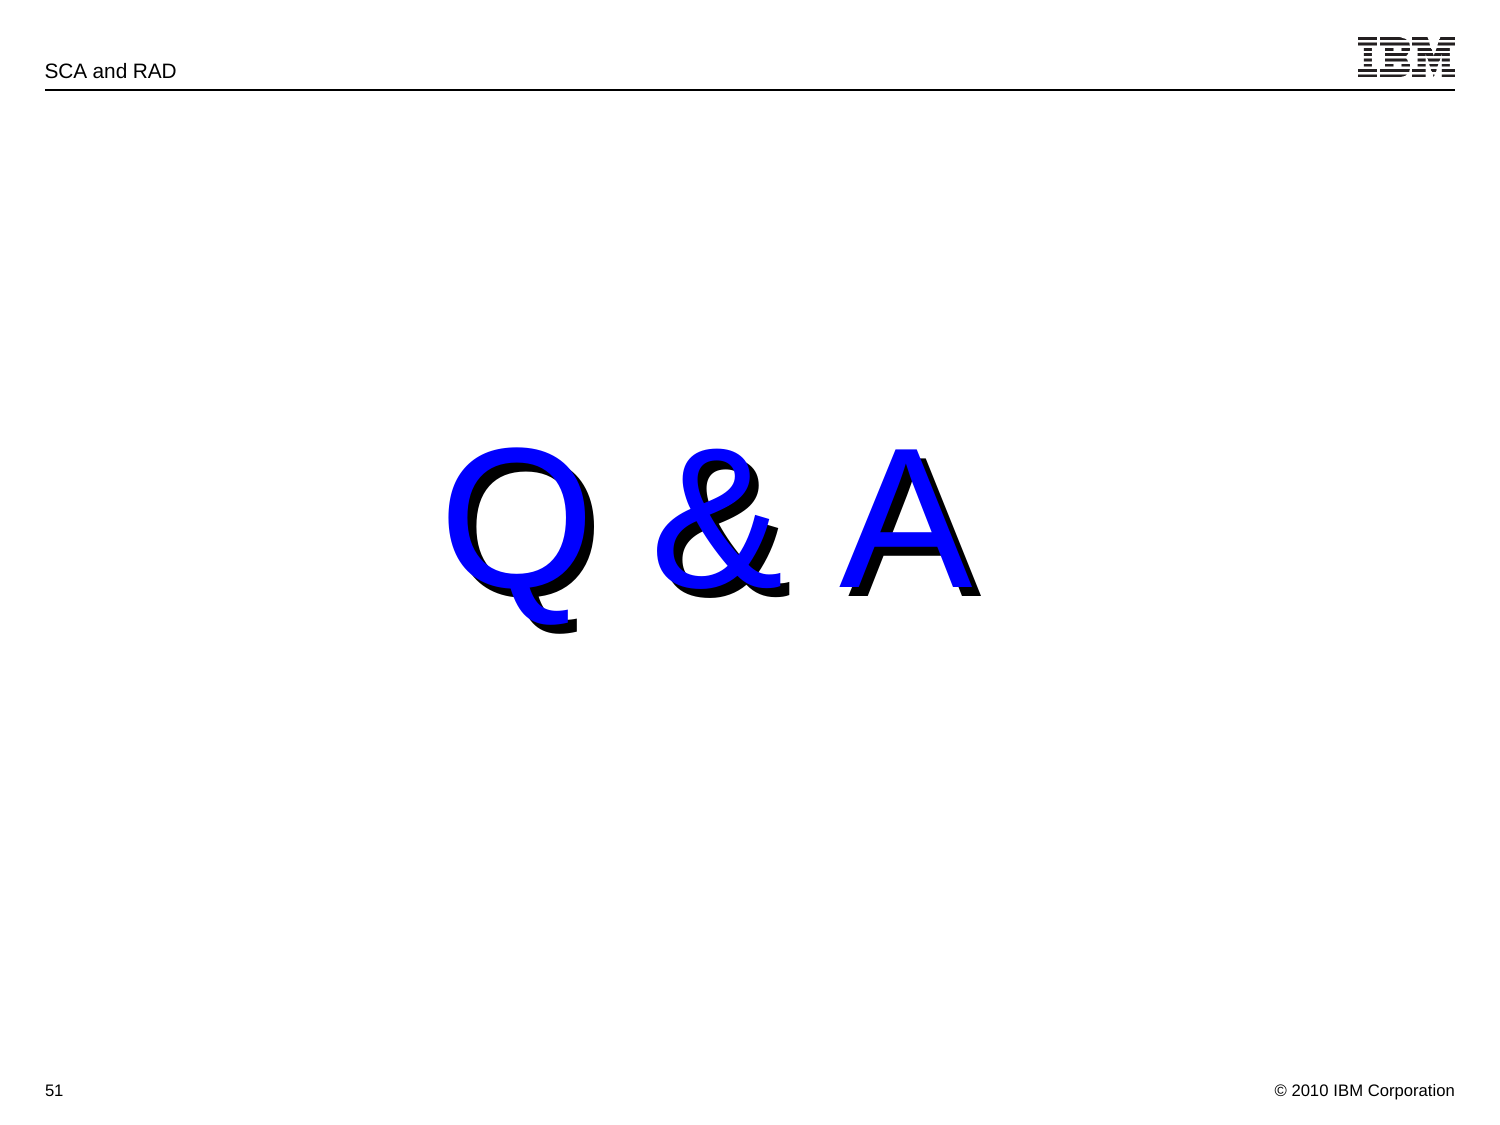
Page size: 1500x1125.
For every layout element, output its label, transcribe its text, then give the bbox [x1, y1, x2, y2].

text_box Q & A [424, 398, 989, 744]
picture [1358, 37, 1455, 77]
